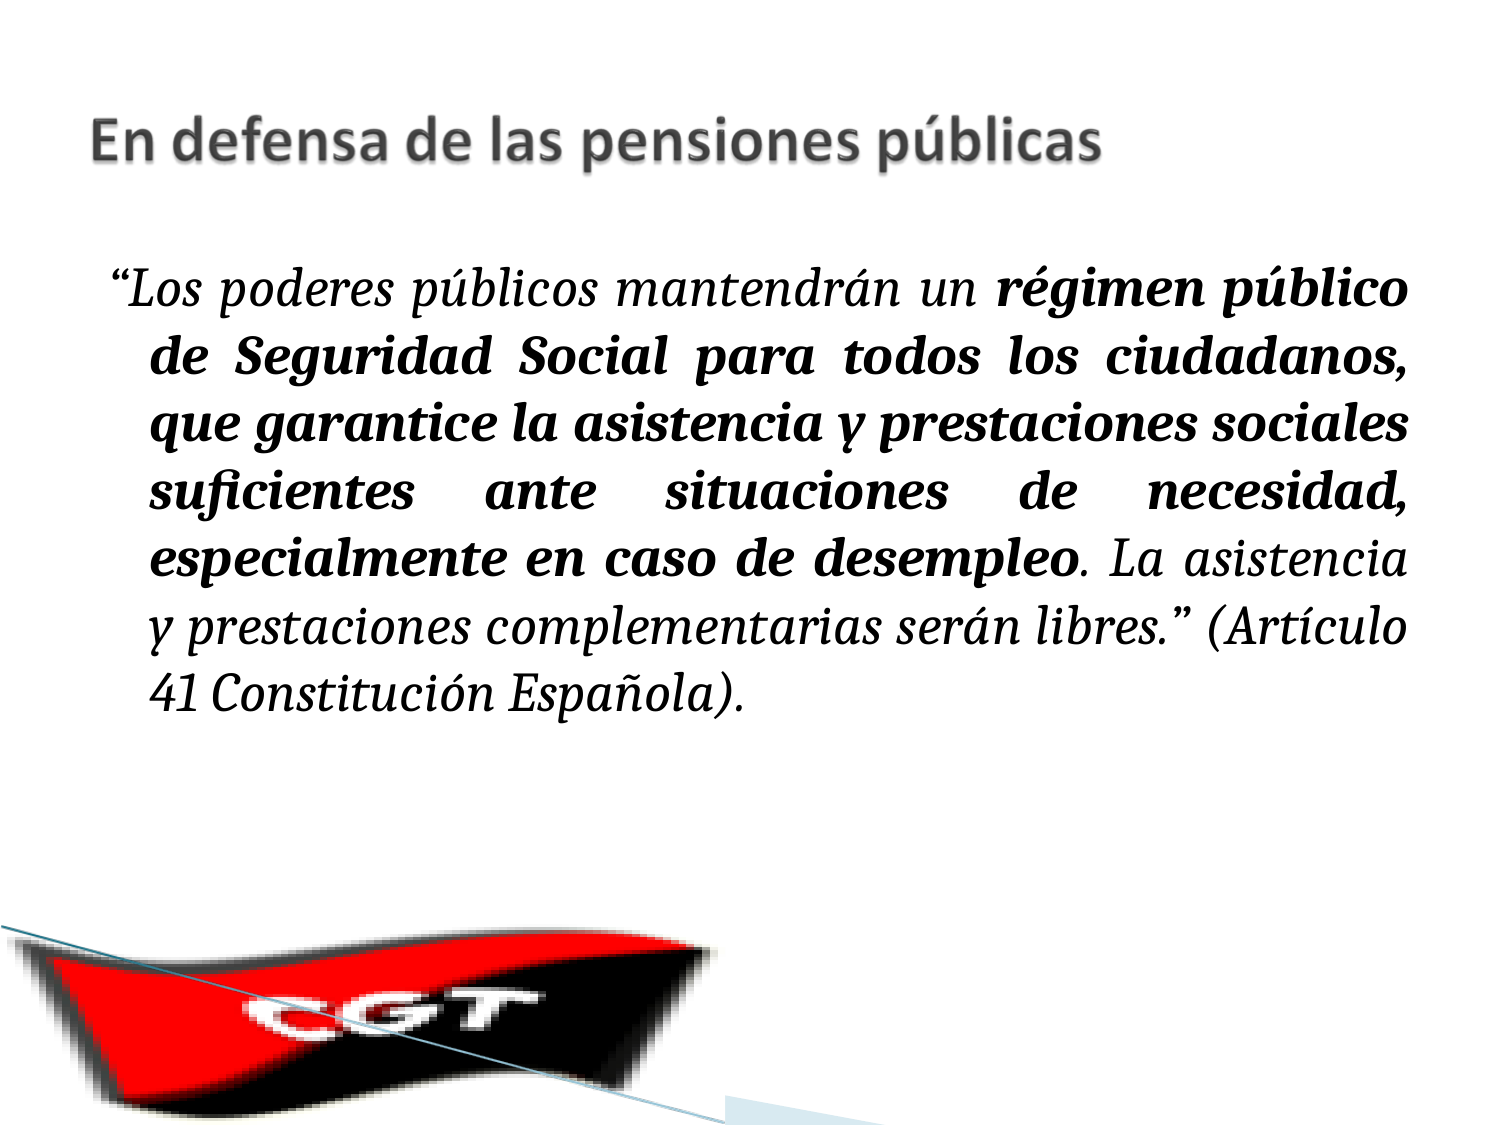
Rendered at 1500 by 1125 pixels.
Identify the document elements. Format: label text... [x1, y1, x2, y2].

picture [0, 924, 726, 1125]
text_box “Los poderes públicos mantendrán un régimen público de Seguridad Social para todos los ciudadanos, que garantice la asistencia y prestaciones sociales suficientes ante situaciones de necesidad, especialmente en caso de desempleo. La asistencia y prestaciones complementarias serán libres.” (Artículo 41 Constitución Española). [75, 242, 1426, 848]
picture [43, 43, 1427, 235]
